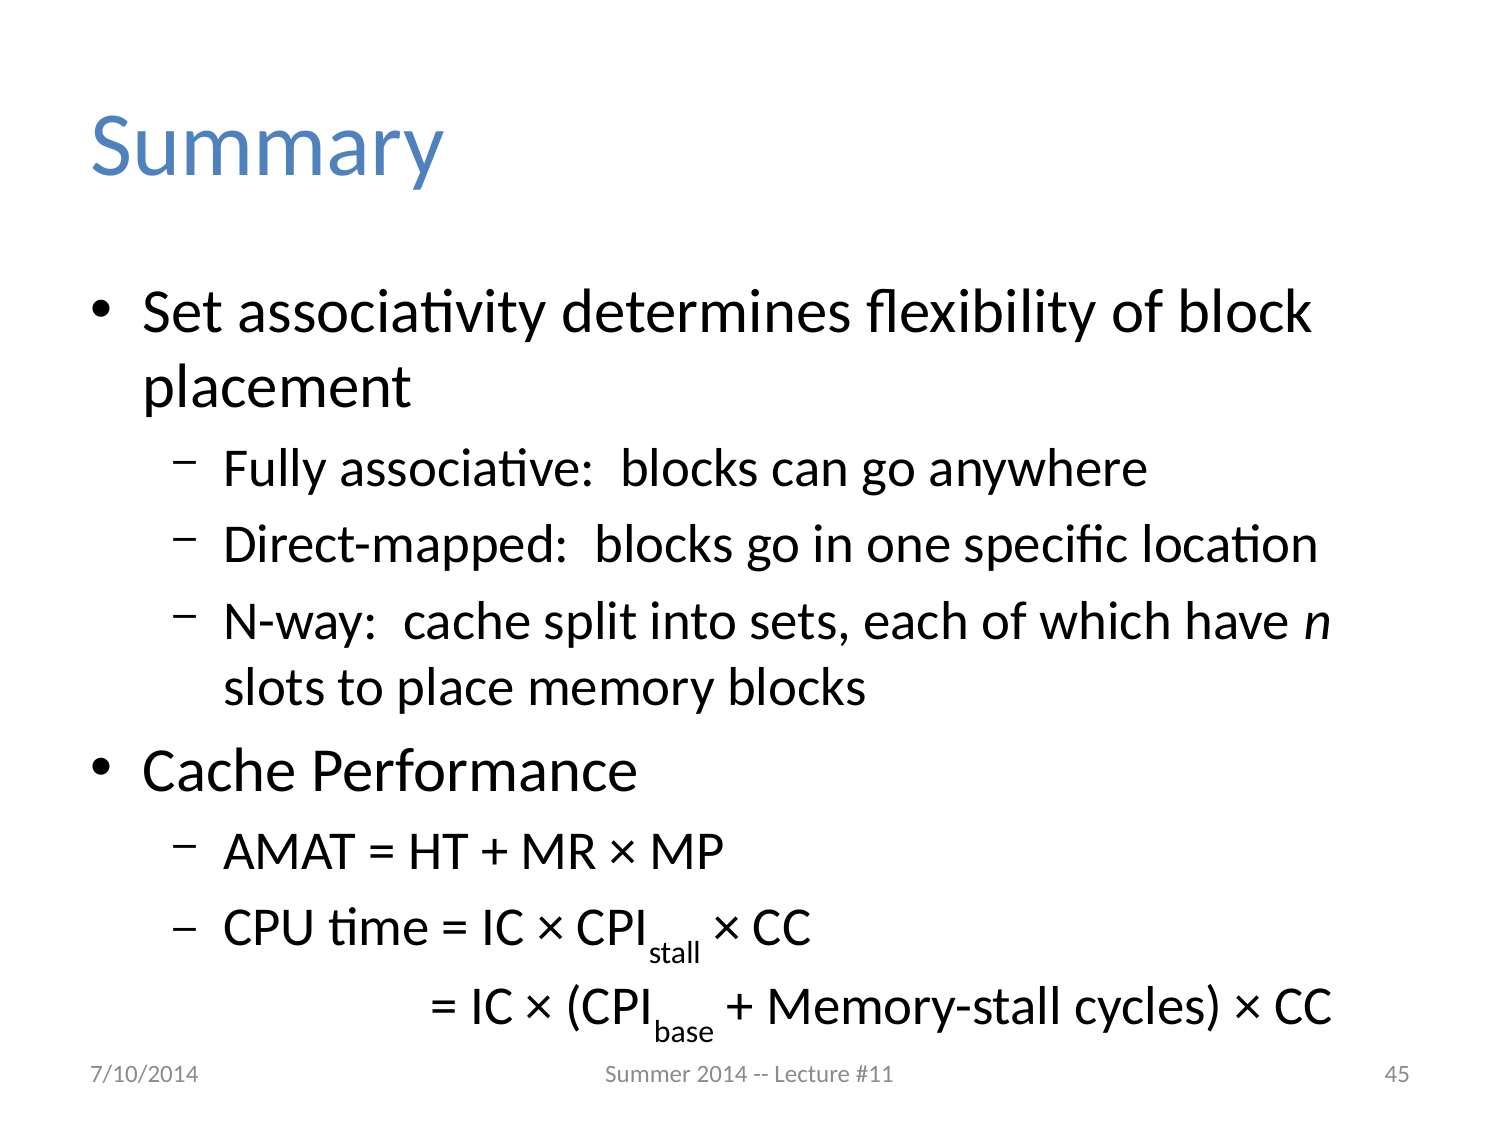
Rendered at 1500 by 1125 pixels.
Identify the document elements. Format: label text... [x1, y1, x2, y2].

title Summary [75, 45, 1425, 233]
slide_number 7/10/2014 [75, 1042, 425, 1103]
slide_number <number> [1074, 1042, 1425, 1103]
footer Summer 2014 -- Lecture #11 [512, 1042, 988, 1103]
list Set associativity determines flexibility of block placement Fully associative: blocks can go anywhere Direct-mapped: blocks go in one specific location N-way: cache split into sets, each of which have n slots to place memory blocks Cache Performance AMAT = HT + MR × MP CPU time = IC × CPIstall × CC = IC × (CPIbase + Memory-stall cycles) × CC [75, 262, 1425, 1073]
